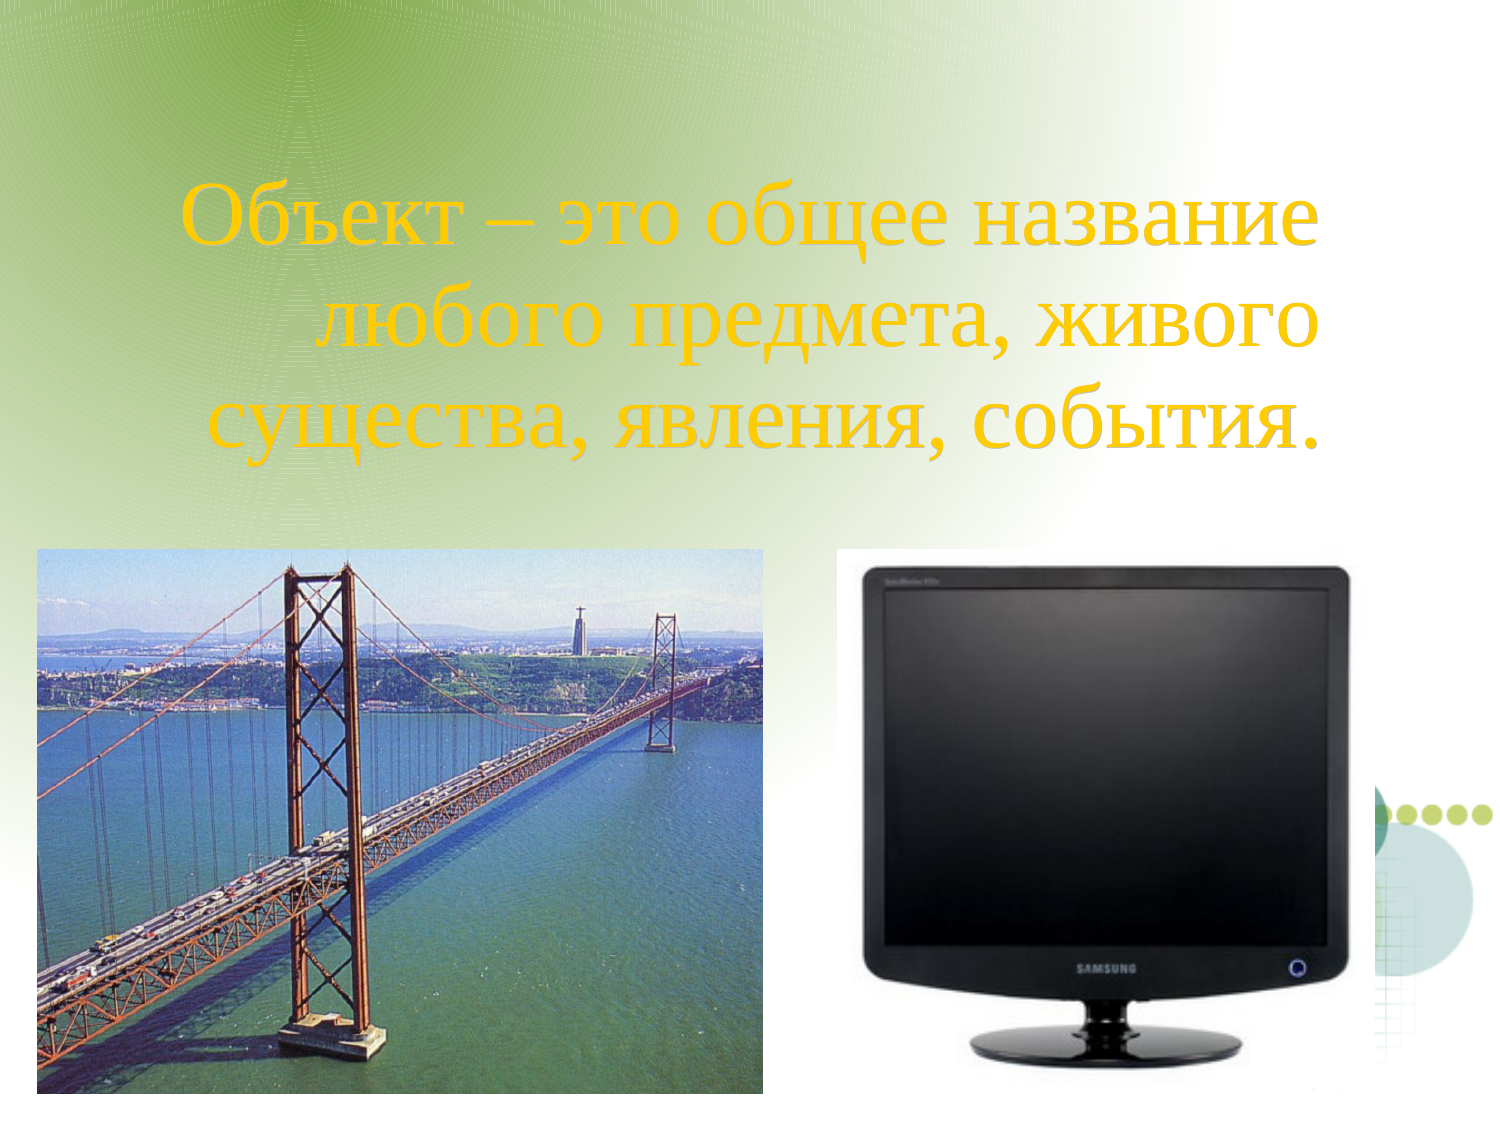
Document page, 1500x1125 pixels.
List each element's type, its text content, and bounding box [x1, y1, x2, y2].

picture [37, 549, 763, 1094]
title Объект – это общее название любого предмета, живого существа, явления, события. [150, 87, 1338, 475]
picture [837, 549, 1500, 1098]
